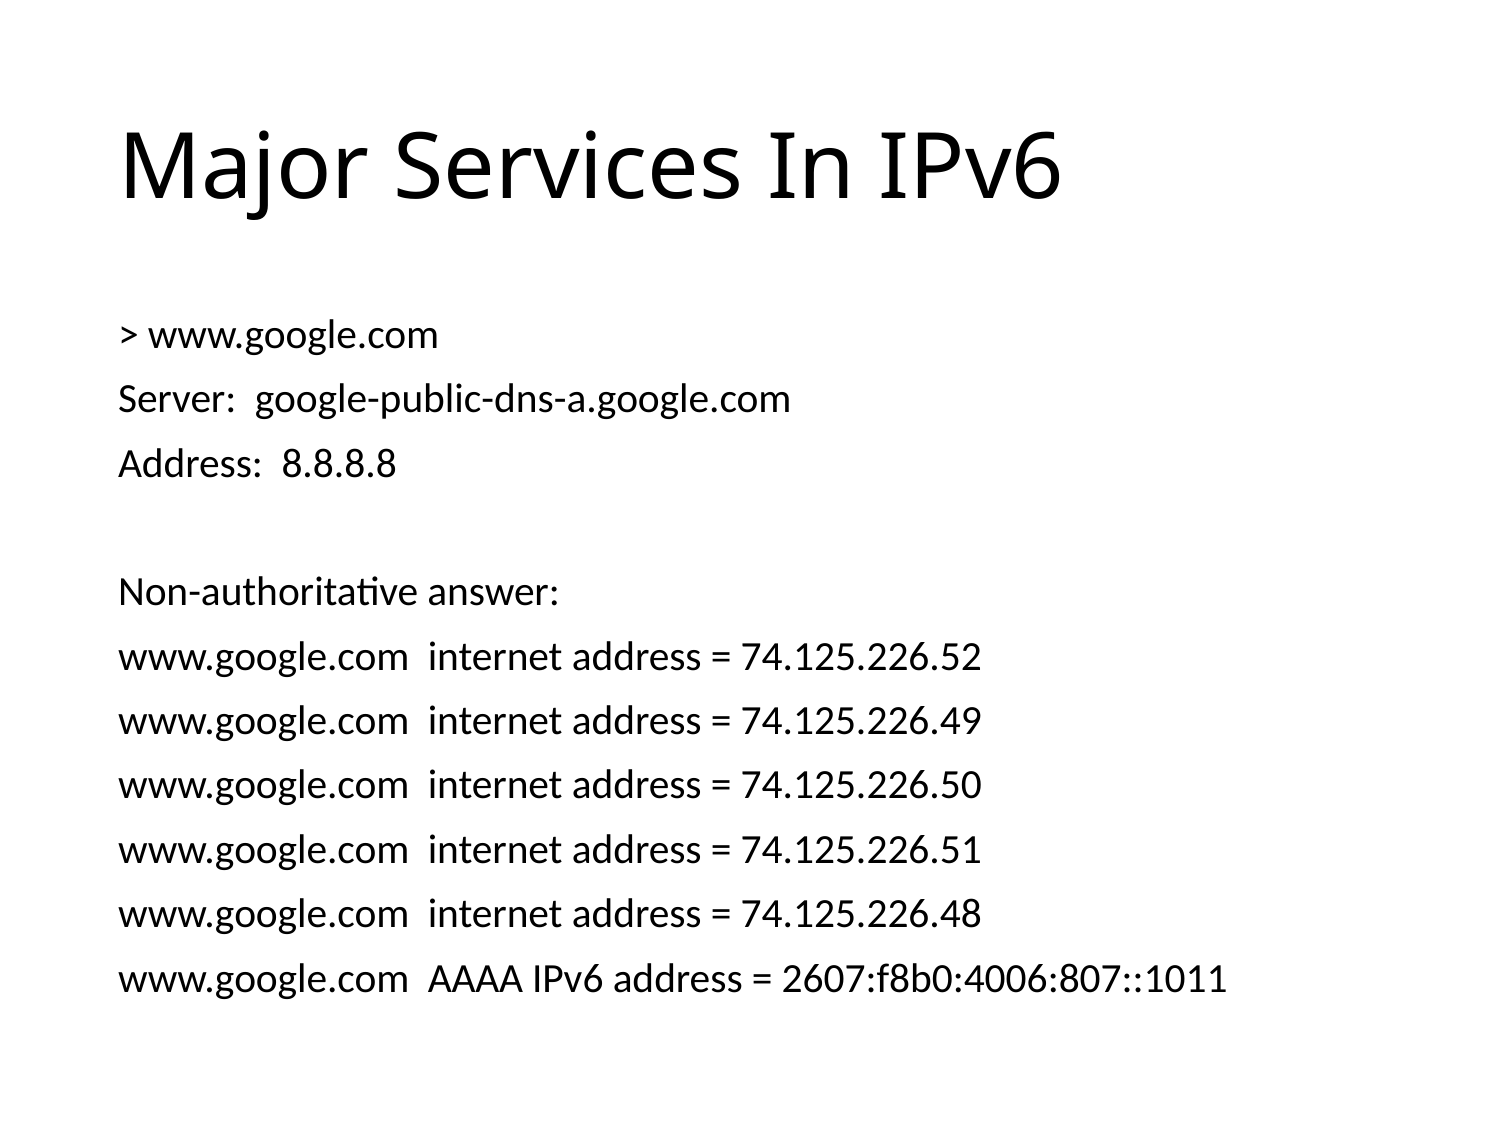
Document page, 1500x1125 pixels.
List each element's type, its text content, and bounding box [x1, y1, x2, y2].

list > www.google.com Server: google-public-dns-a.google.com Address: 8.8.8.8 Non-authoritative answer: www.google.com internet address = 74.125.226.52 www.google.com internet address = 74.125.226.49 www.google.com internet address = 74.125.226.50 www.google.com internet address = 74.125.226.51 www.google.com internet address = 74.125.226.48 www.google.com AAAA IPv6 address = 2607:f8b0:4006:807::1011 [103, 299, 1397, 1014]
title Major Services In IPv6 [103, 59, 1397, 278]
